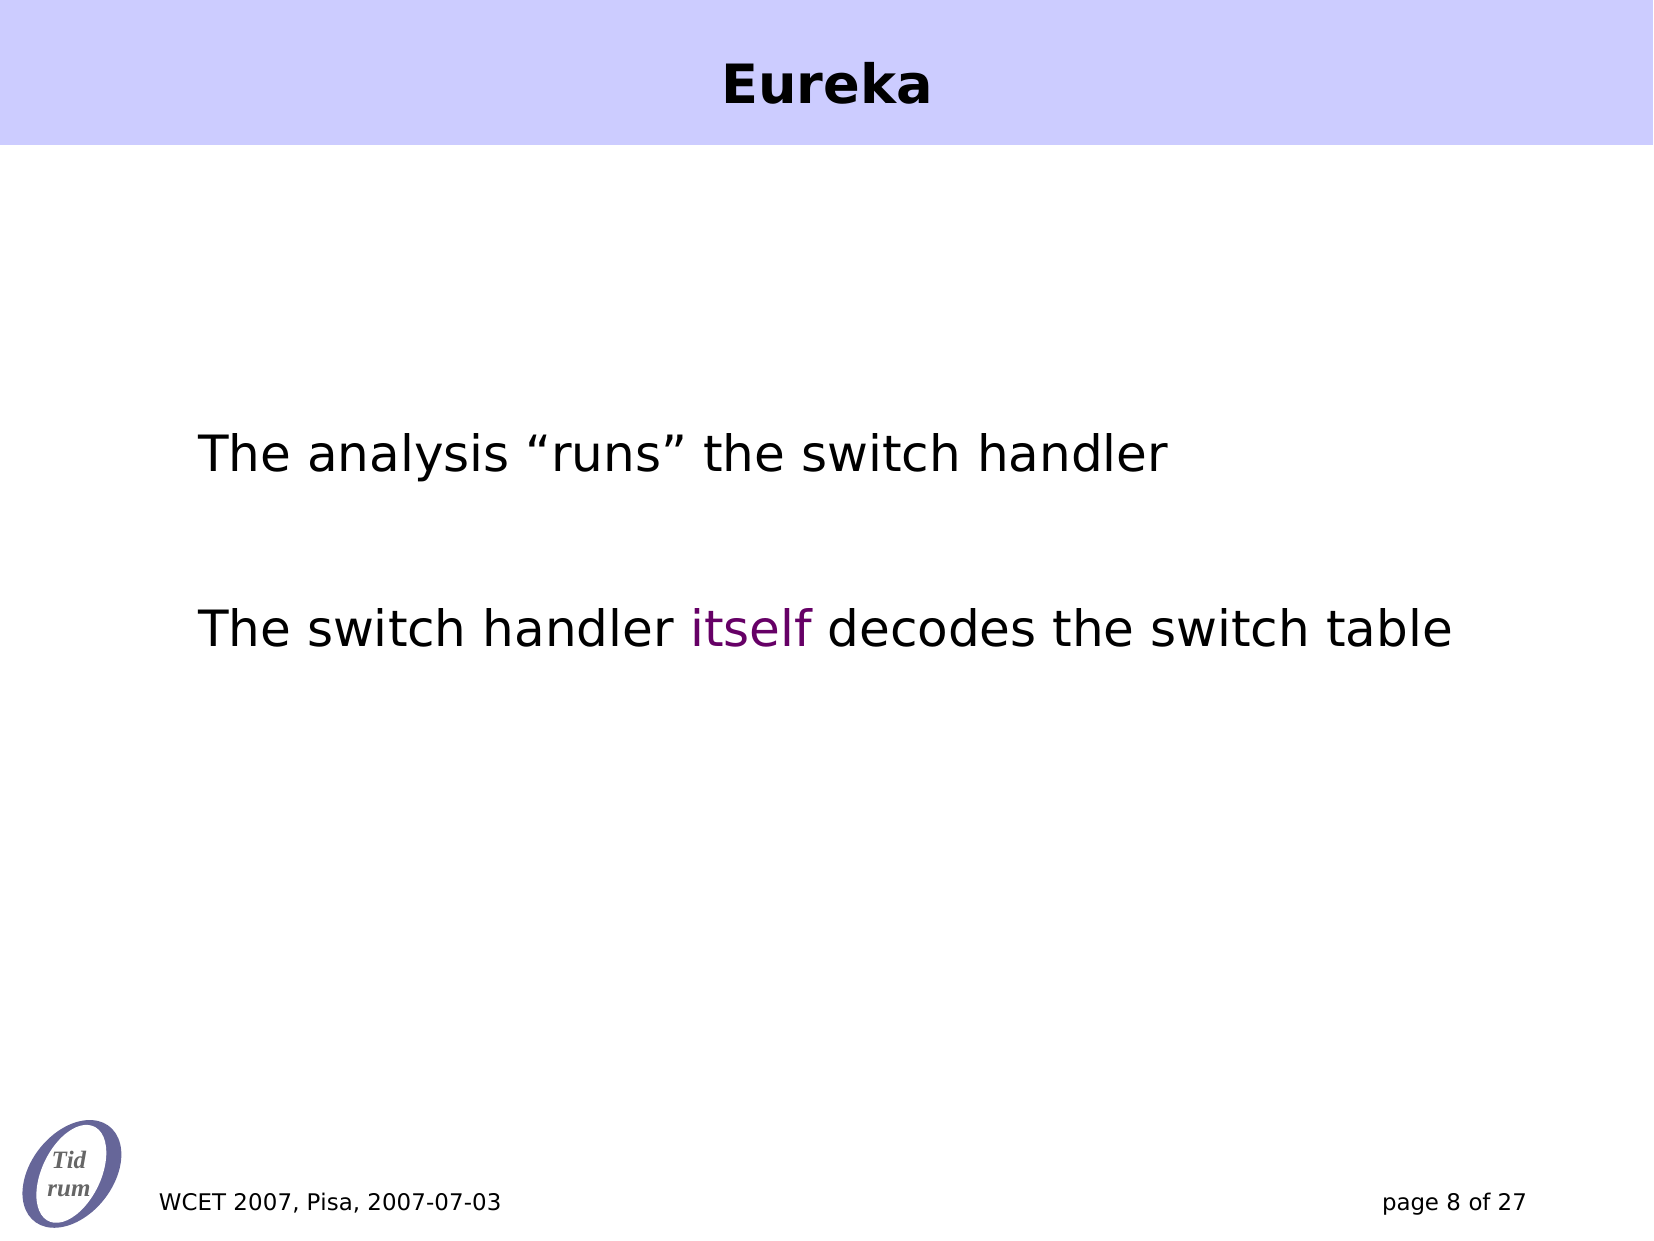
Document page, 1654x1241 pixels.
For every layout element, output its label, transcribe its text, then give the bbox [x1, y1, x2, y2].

title Eureka [121, 43, 1533, 126]
list The analysis “runs” the switch handler The switch handler itself decodes the switch table [180, 395, 1554, 629]
